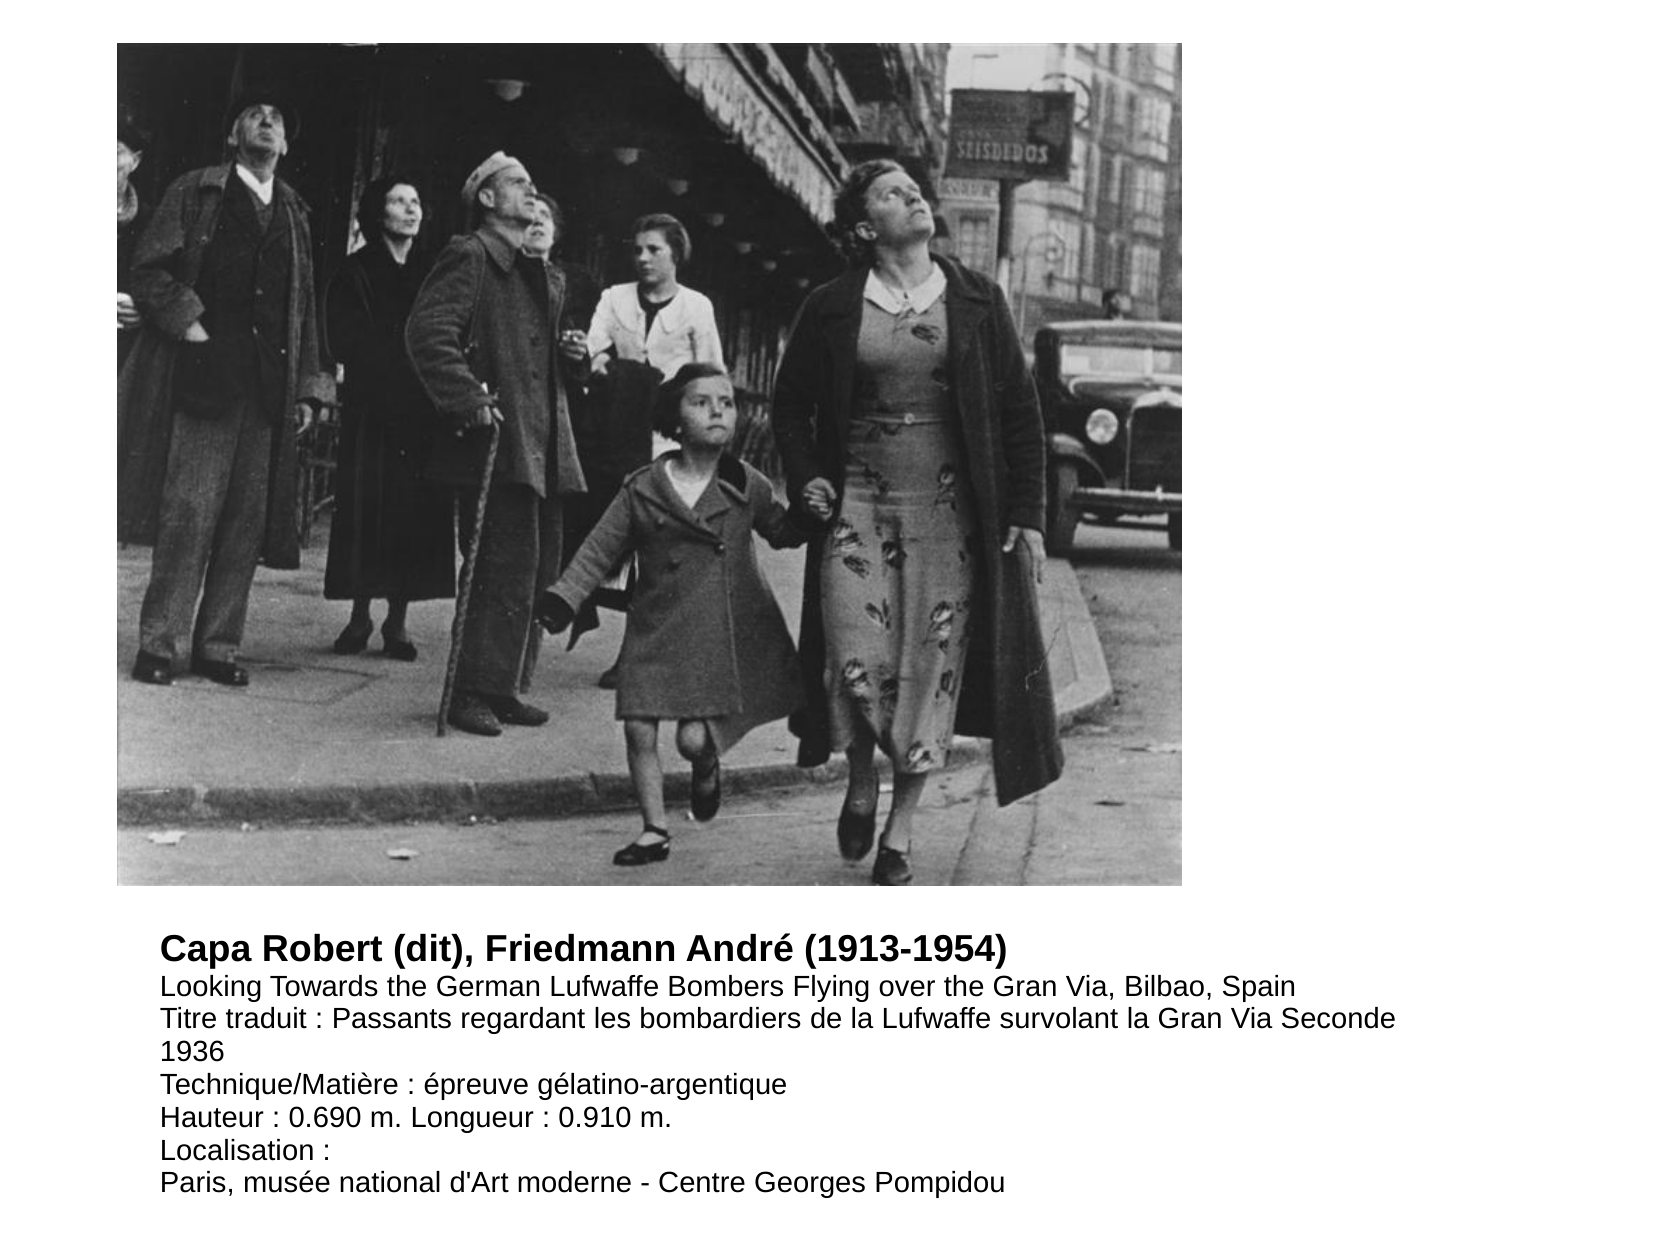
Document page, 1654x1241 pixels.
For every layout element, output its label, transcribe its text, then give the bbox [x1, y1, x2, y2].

picture [117, 43, 1182, 886]
text_box Capa Robert (dit), Friedmann André (1913-1954) Looking Towards the German Lufwaffe Bombers Flying over the Gran Via, Bilbao, Spain Titre traduit : Passants regardant les bombardiers de la Lufwaffe survolant la Gran Via Seconde 1936 Technique/Matière : épreuve gélatino-argentique Hauteur : 0.690 m. Longueur : 0.910 m. Localisation : Paris, musée national d'Art moderne - Centre Georges Pompidou [145, 920, 1622, 1208]
